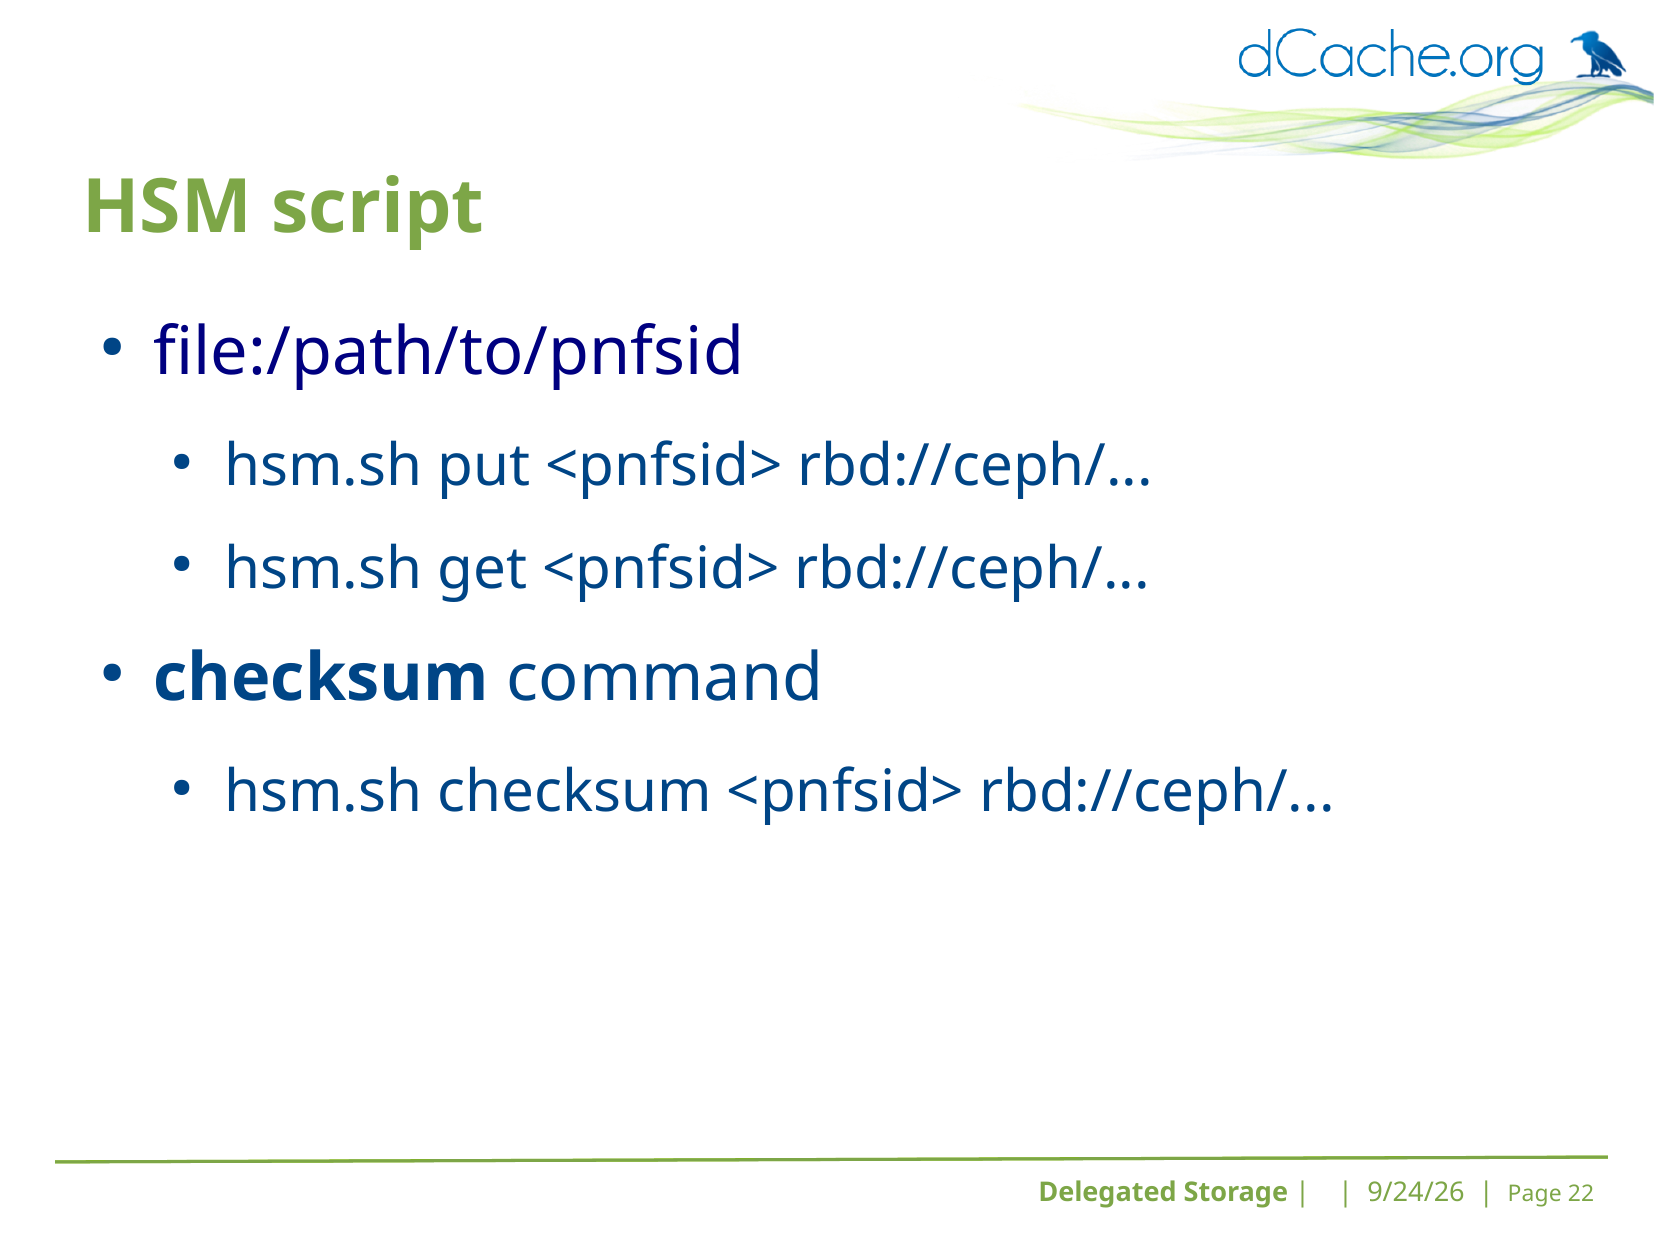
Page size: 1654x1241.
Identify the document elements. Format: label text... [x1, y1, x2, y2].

list file:/path/to/pnfsid hsm.sh put <pnfsid> rbd://ceph/... hsm.sh get <pnfsid> rbd://ceph/... checksum command hsm.sh checksum <pnfsid> rbd://ceph/... [82, 302, 1571, 1023]
picture [956, 16, 1654, 169]
title HSM script [82, 155, 1605, 252]
